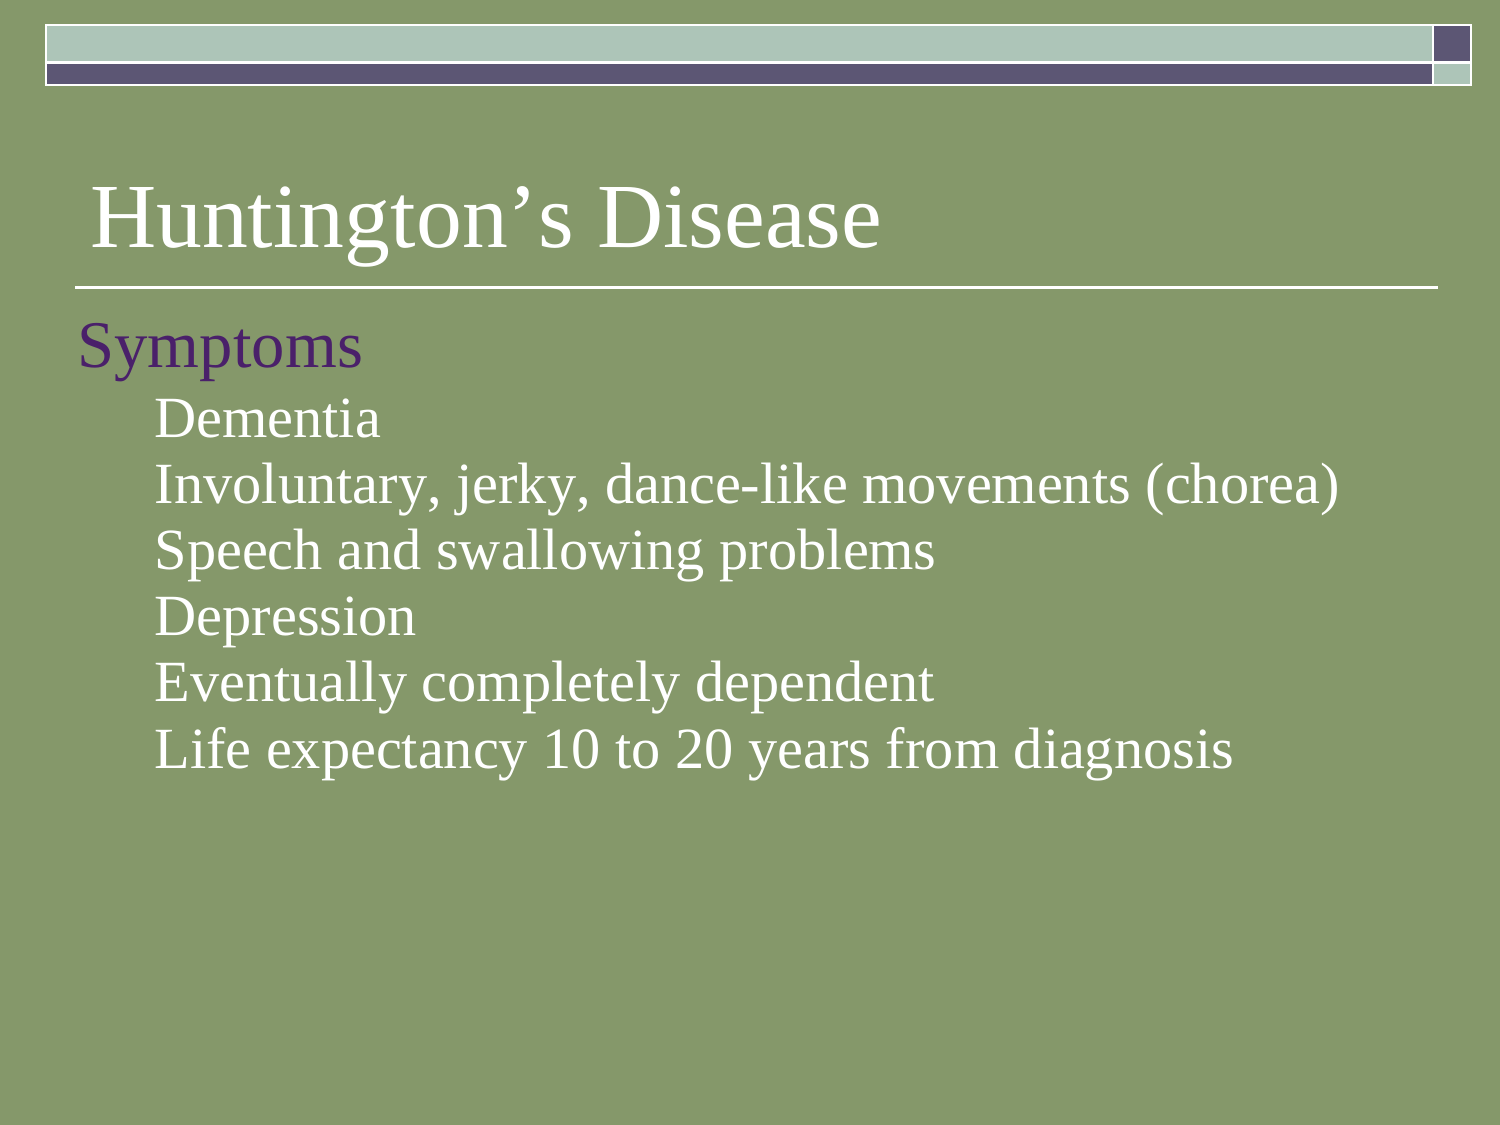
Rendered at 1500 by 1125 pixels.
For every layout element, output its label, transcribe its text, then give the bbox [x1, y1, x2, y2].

title Huntington’s Disease [75, 87, 1426, 275]
list Symptoms Dementia Involuntary, jerky, dance-like movements (chorea) Speech and swallowing problems Depression Eventually completely dependent Life expectancy 10 to 20 years from diagnosis [62, 299, 1413, 1006]
